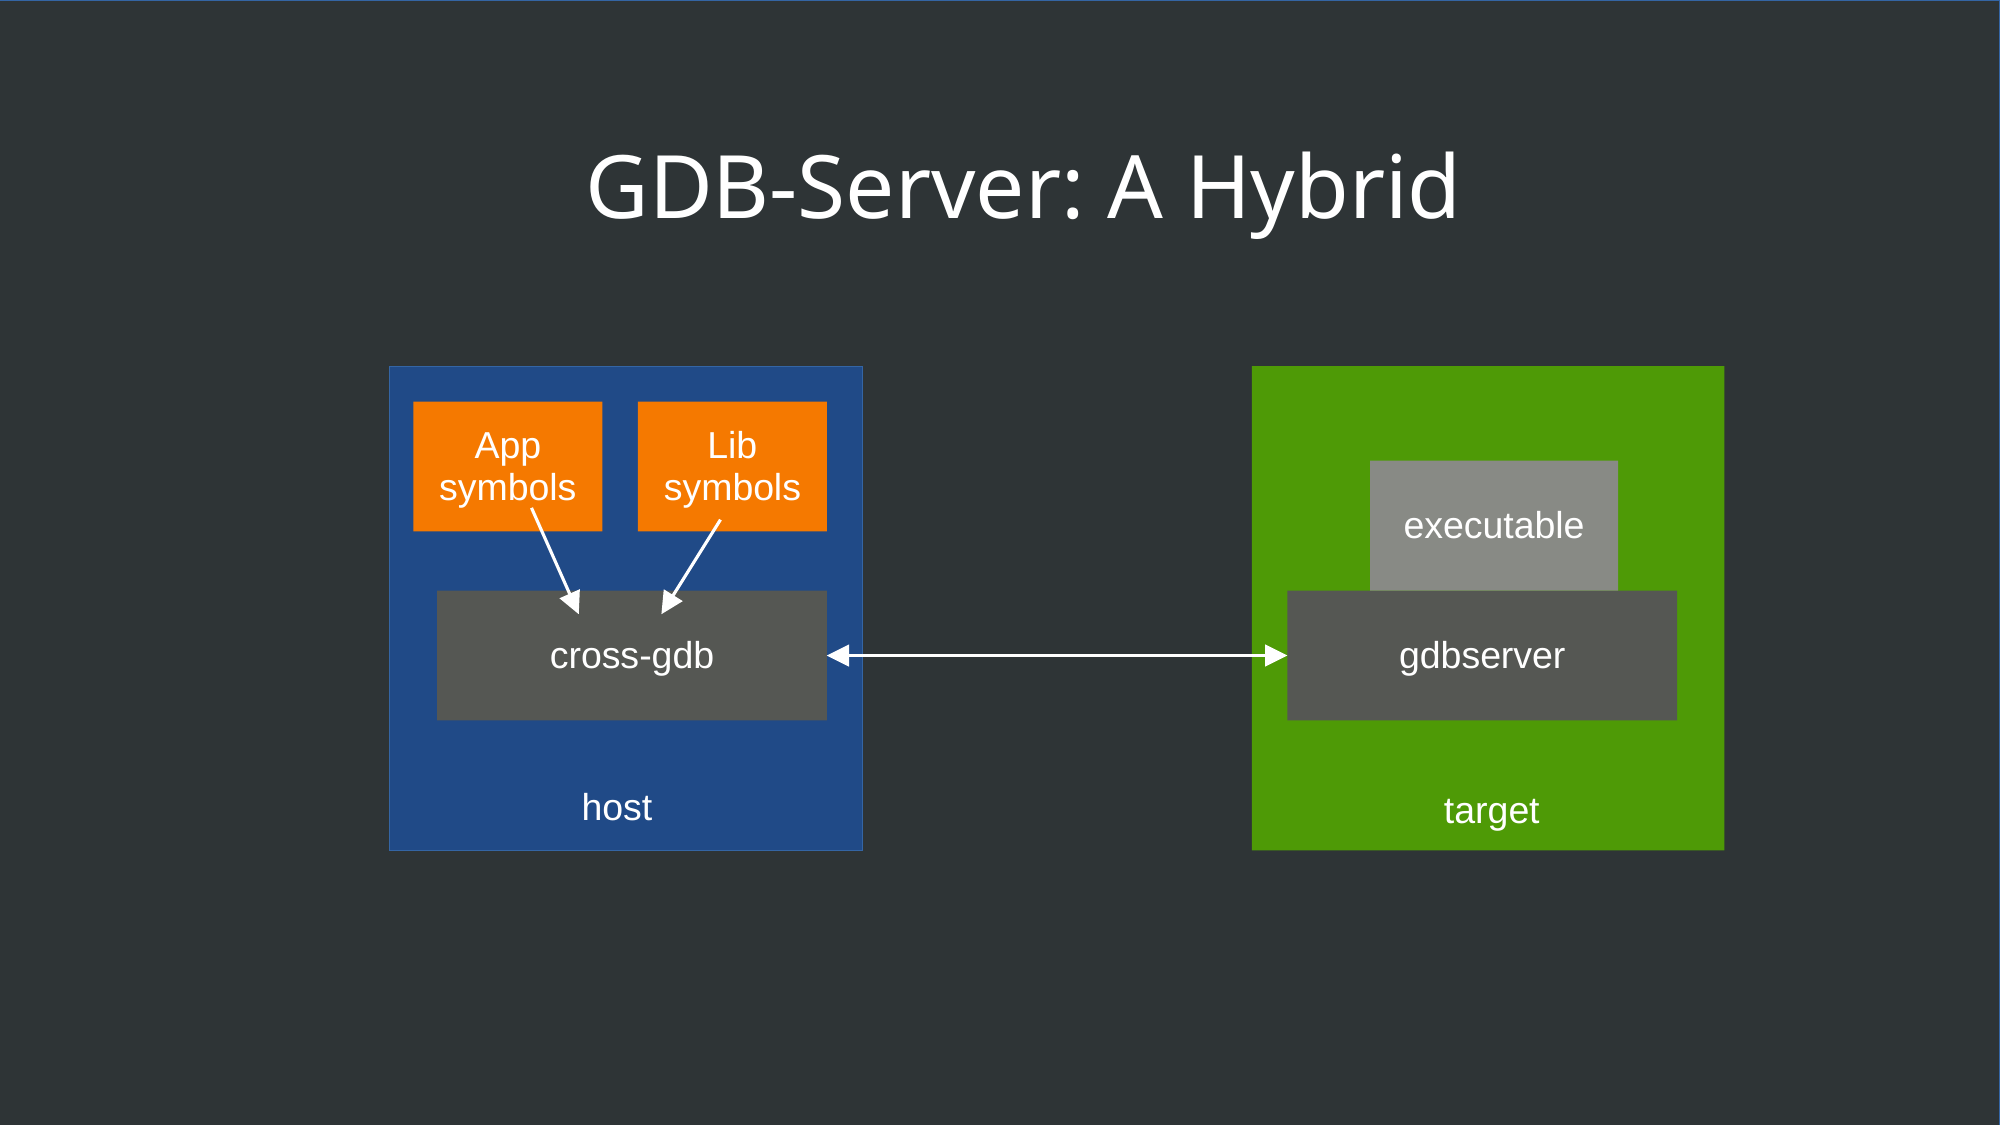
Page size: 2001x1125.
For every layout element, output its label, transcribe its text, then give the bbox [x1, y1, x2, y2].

text_box Lib symbols [637, 401, 827, 532]
text_box App symbols [413, 401, 603, 532]
title GDB-Server: A Hybrid [177, 129, 1871, 237]
text_box gdbserver [1287, 590, 1678, 721]
text_box cross-gdb [437, 590, 827, 721]
text_box [0, 0, 2000, 1125]
text_box target [1429, 781, 1583, 839]
text_box host [566, 779, 721, 837]
text_box executable [1370, 460, 1619, 591]
